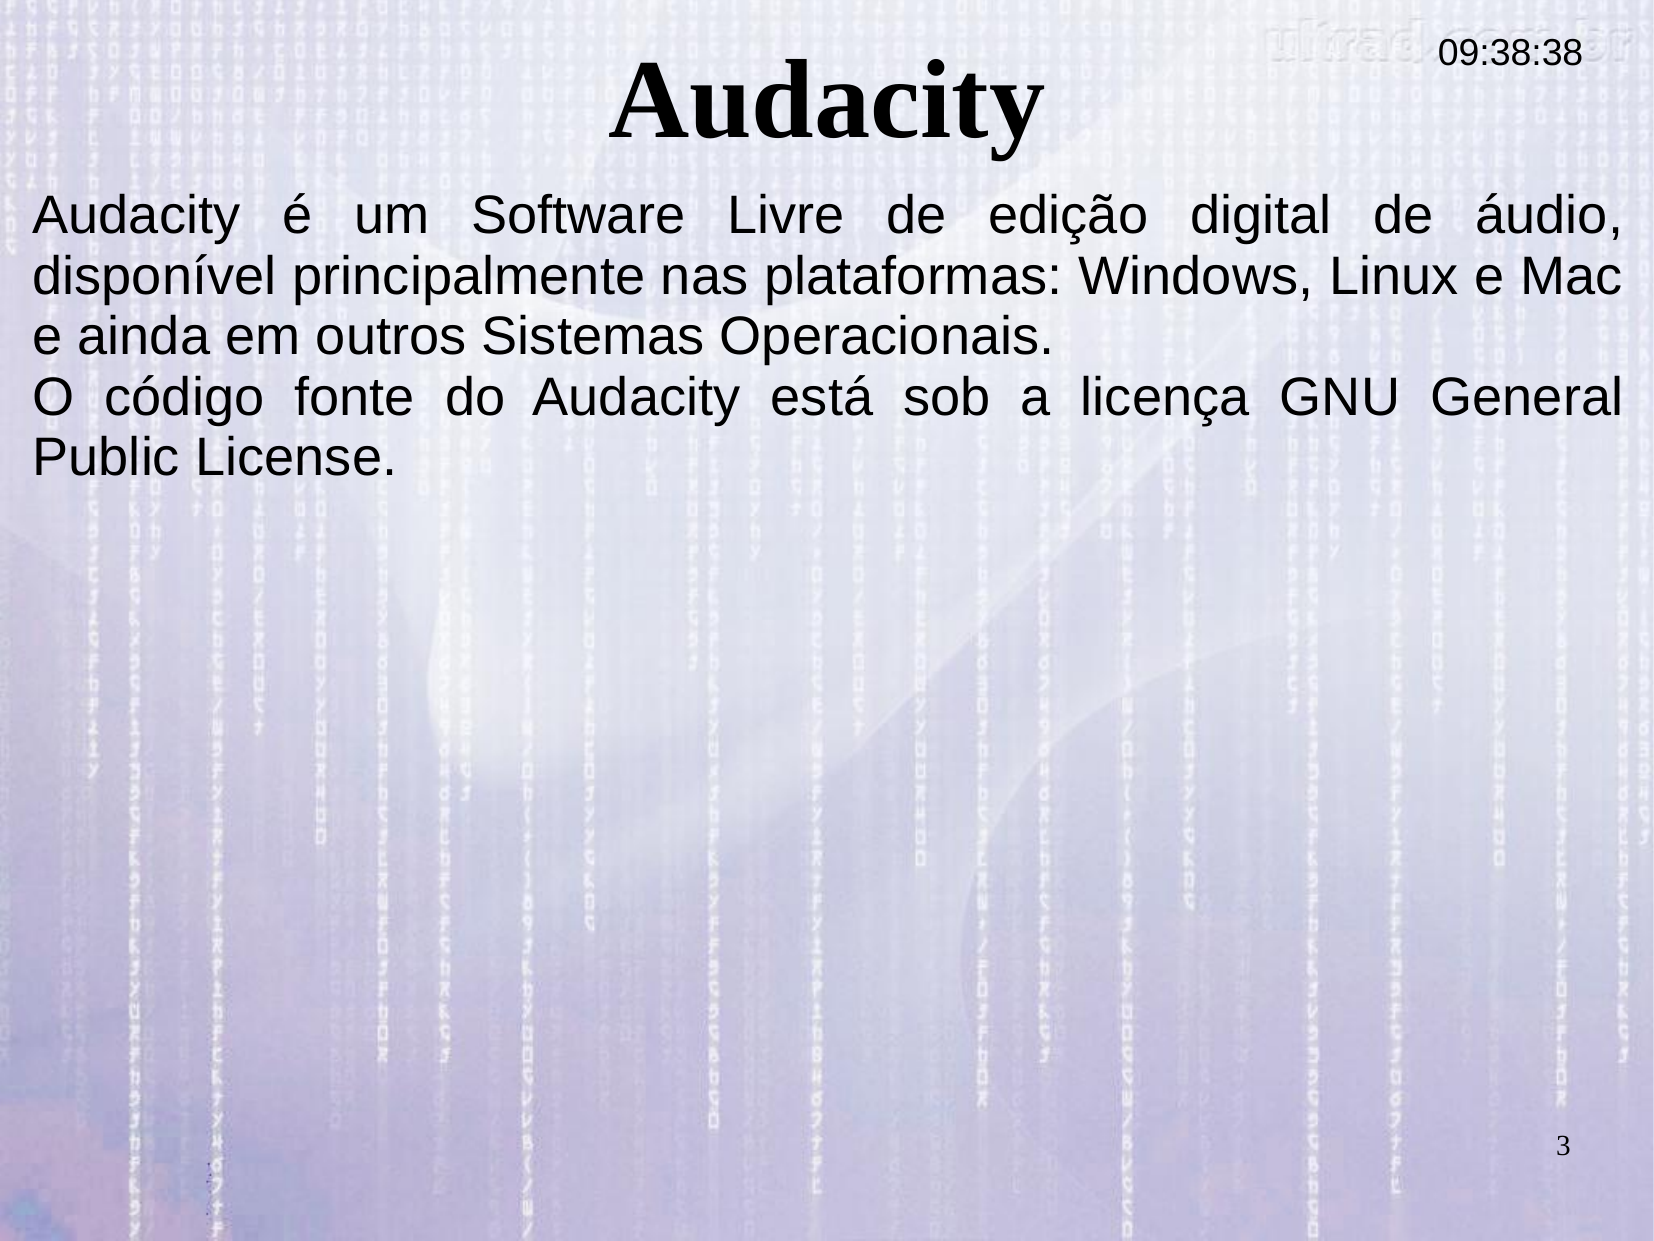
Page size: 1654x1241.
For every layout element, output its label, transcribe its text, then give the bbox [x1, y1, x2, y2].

text_box 12:04:16 [1423, 23, 1631, 94]
picture [0, 0, 1654, 1241]
text_box Audacity é um Software Livre de edição digital de áudio, disponível principalmente nas plataformas: Windows, Linux e Mac e ainda em outros Sistemas Operacionais. O código fonte do Audacity está sob a licença GNU General Public License. [17, 177, 1641, 527]
text_box Audacity [29, 29, 1625, 177]
